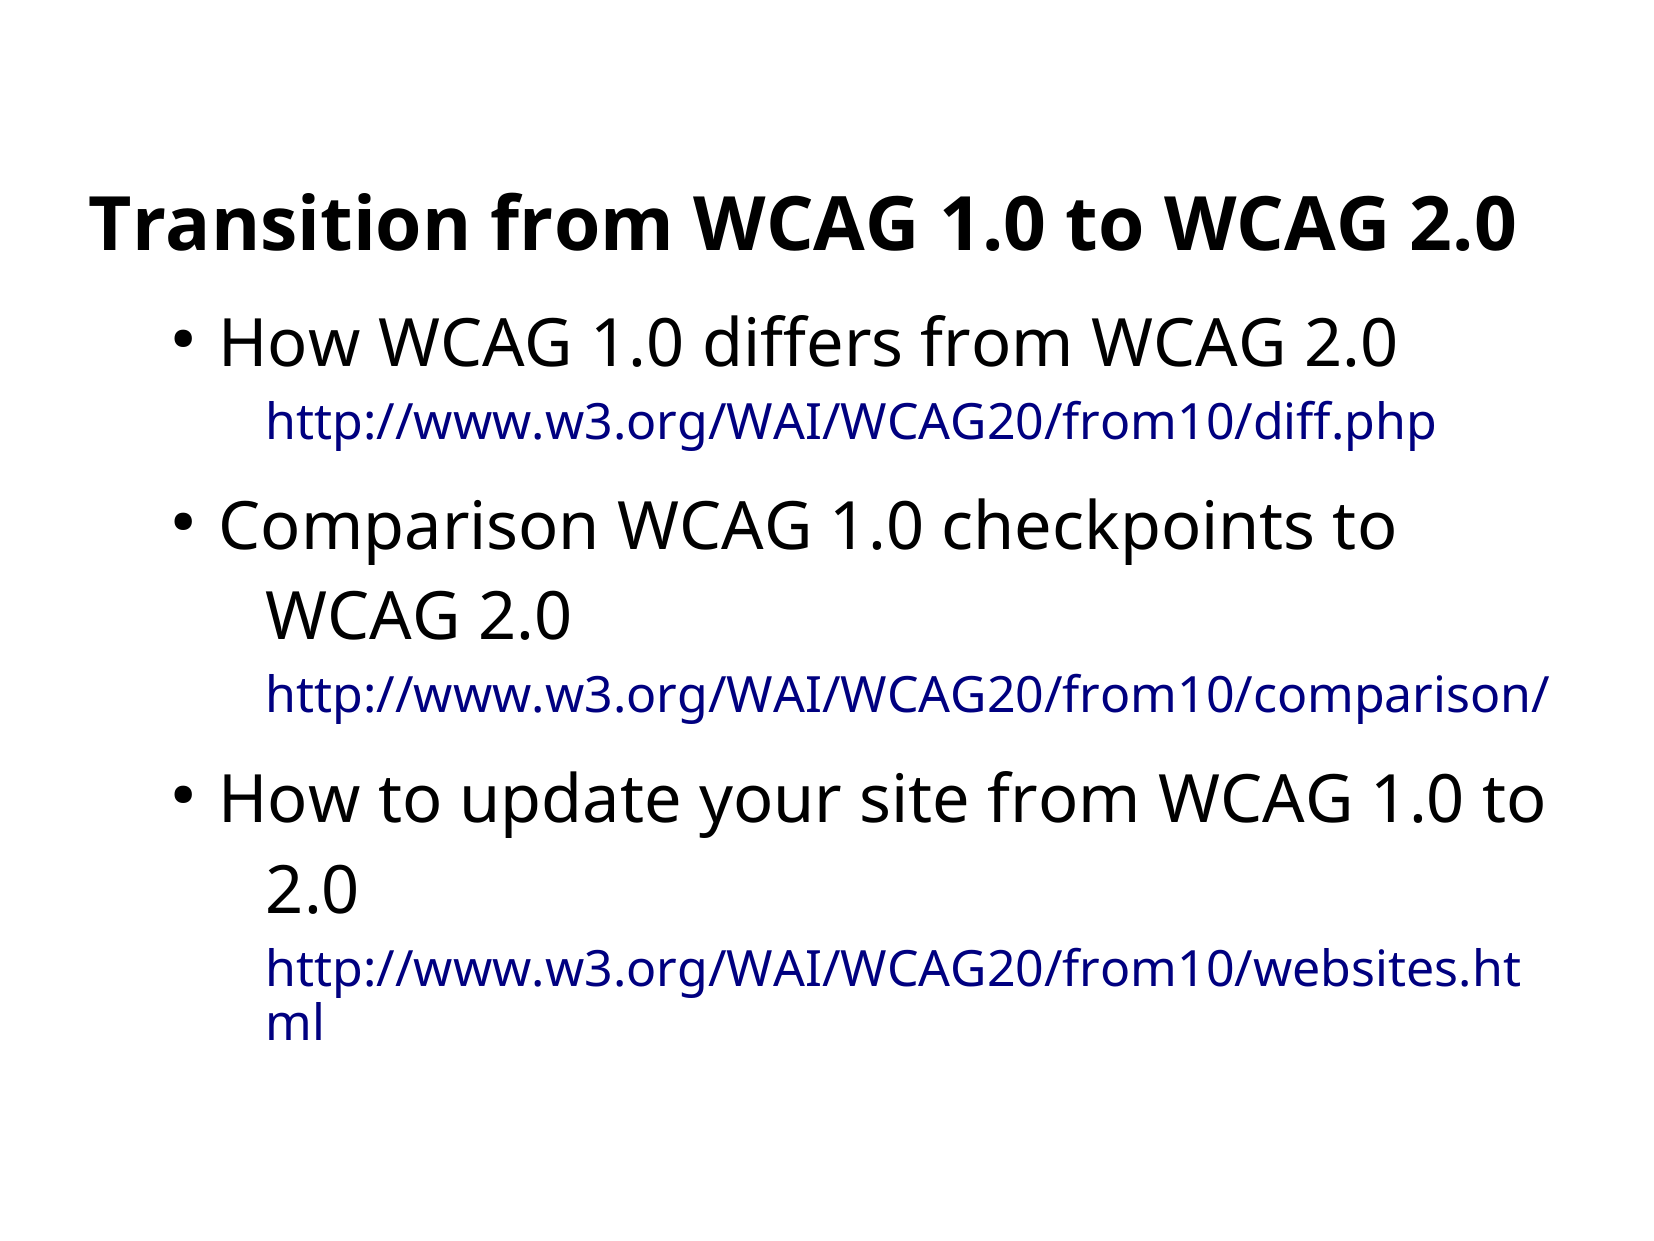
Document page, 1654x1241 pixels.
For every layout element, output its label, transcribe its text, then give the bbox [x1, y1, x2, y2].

title Transition from WCAG 1.0 to WCAG 2.0 [88, 176, 1565, 267]
list How WCAG 1.0 differs from WCAG 2.0 http://www.w3.org/WAI/WCAG20/from10/diff.php Comparison WCAG 1.0 checkpoints to WCAG 2.0 http://www.w3.org/WAI/WCAG20/from10/comparison/ How to update your site from WCAG 1.0 to 2.0 http://www.w3.org/WAI/WCAG20/from10/websites.html [88, 295, 1565, 1137]
